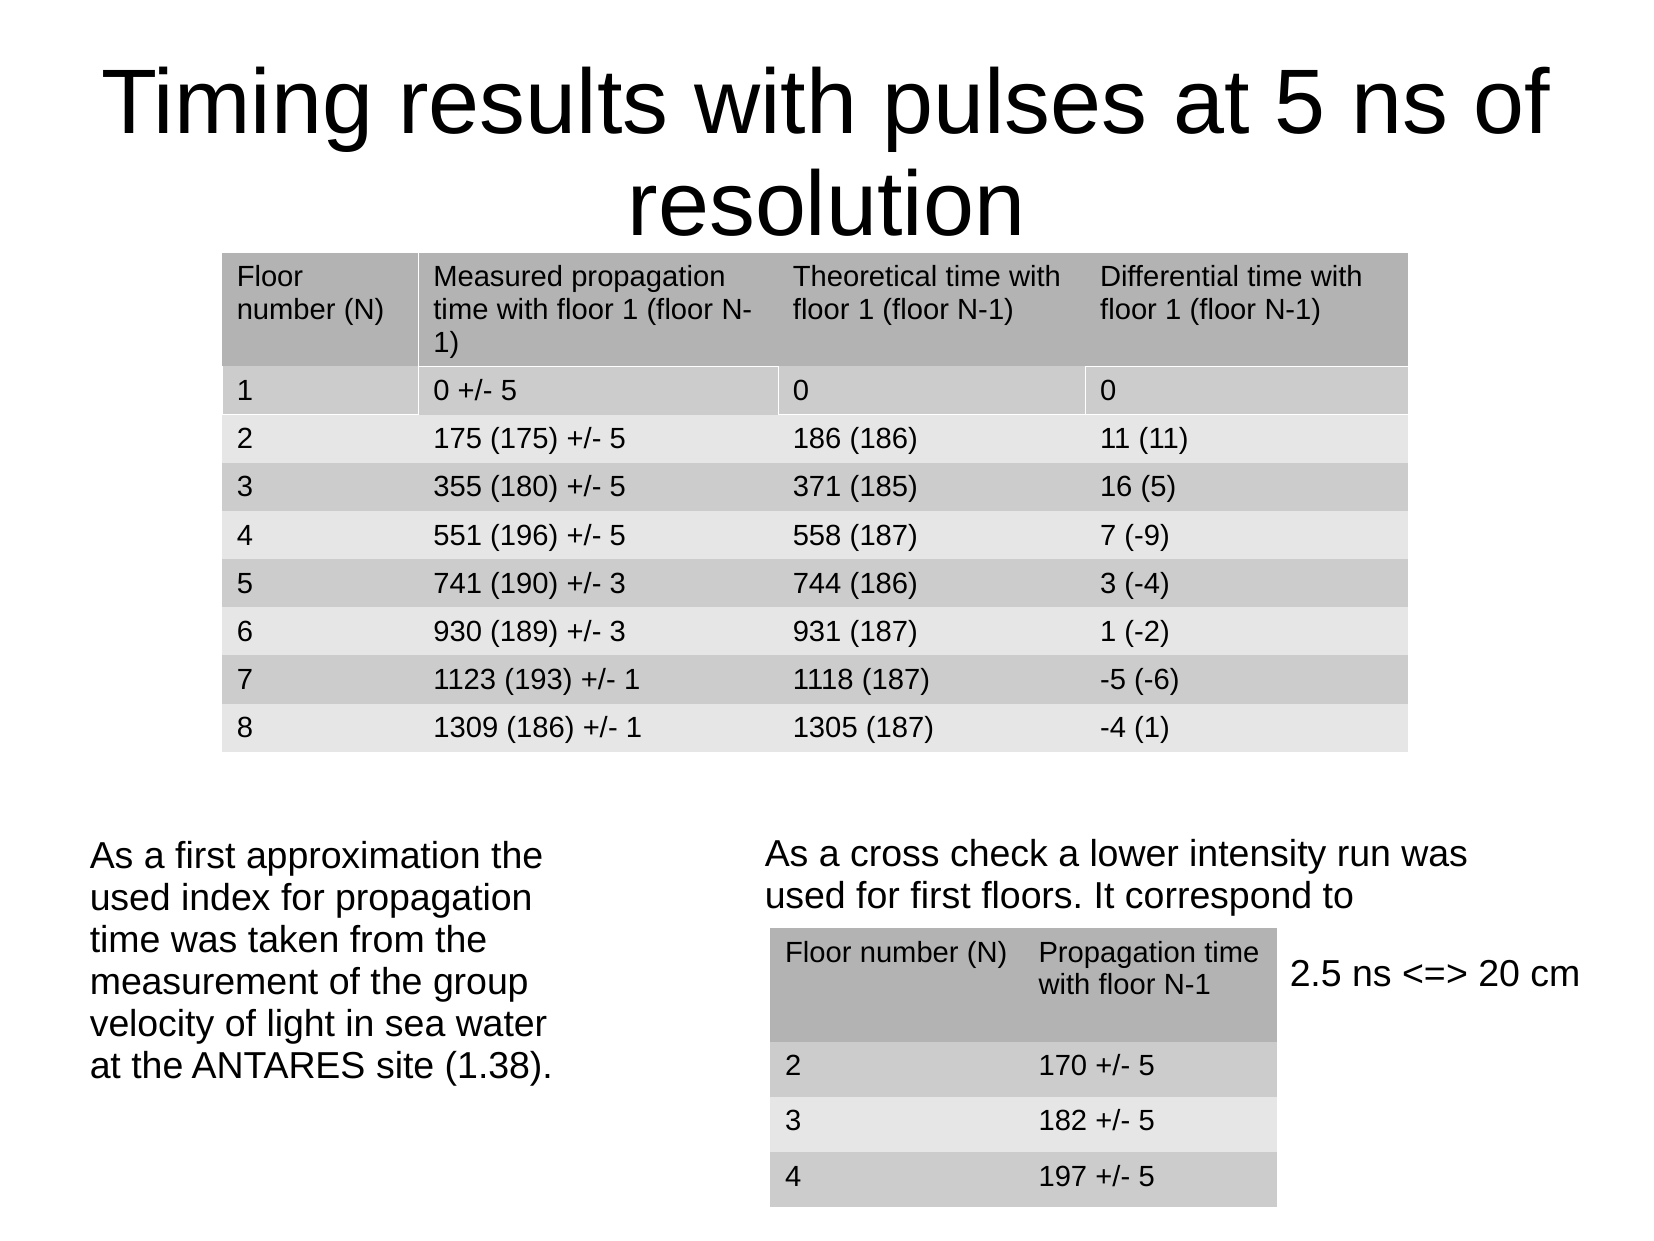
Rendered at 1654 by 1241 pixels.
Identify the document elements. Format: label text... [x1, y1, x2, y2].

table_cell 0 [779, 366, 1085, 414]
table_cell 558 (187) [778, 511, 1085, 559]
table_cell 0 +/- 5 [419, 367, 778, 415]
table_cell 6 [222, 607, 419, 655]
table_cell 741 (190) +/- 3 [419, 559, 778, 607]
table_header Propagation time with floor N-1 [1024, 928, 1277, 1042]
table_cell 175 (175) +/- 5 [419, 415, 778, 463]
table_cell 931 (187) [778, 607, 1085, 655]
text_box As a first approximation the used index for propagation time was taken from the measurement of the group velocity of light in sea water at the ANTARES site (1.38). [75, 827, 586, 1095]
table_cell 0 [1086, 367, 1408, 414]
table_cell 744 (186) [778, 559, 1085, 607]
table_cell 4 [770, 1152, 1024, 1207]
table_cell 1309 (186) +/- 1 [419, 704, 778, 752]
table_cell 551 (196) +/- 5 [419, 511, 778, 559]
table_header Theoretical time with floor 1 (floor N-1) [778, 253, 1085, 366]
table_cell 3 (-4) [1085, 559, 1408, 607]
table_header Floor number (N) [770, 928, 1024, 1042]
table_cell 355 (180) +/- 5 [419, 463, 778, 511]
title Timing results with pulses at 5 ns of resolution [82, 49, 1571, 257]
table_cell 2 [222, 415, 419, 463]
table_cell 16 (5) [1085, 463, 1408, 511]
text_box As a cross check a lower intensity run was used for first floors. It correspond to [750, 825, 1486, 924]
table_header Measured propagation time with floor 1 (floor N-1) [419, 253, 778, 366]
table_cell 1123 (193) +/- 1 [419, 655, 778, 704]
table_cell 930 (189) +/- 3 [419, 607, 778, 655]
table_cell 1305 (187) [778, 704, 1085, 752]
table_cell 3 [222, 463, 419, 511]
table_cell 3 [770, 1097, 1024, 1152]
table_cell 4 [222, 511, 419, 559]
table_cell 170 +/- 5 [1024, 1042, 1277, 1097]
table_cell 186 (186) [778, 415, 1085, 463]
table_cell 371 (185) [778, 463, 1085, 511]
table_cell 1118 (187) [778, 655, 1085, 704]
table_cell 182 +/- 5 [1024, 1097, 1277, 1152]
text_box 2.5 ns <=> 20 cm [1275, 945, 1606, 1002]
table_header Floor number (N) [222, 253, 418, 366]
table_cell 1 (-2) [1085, 607, 1408, 655]
table_cell 7 [222, 655, 419, 704]
table_header Differential time with floor 1 (floor N-1) [1085, 253, 1408, 366]
table_cell 5 [222, 559, 419, 607]
table_cell 197 +/- 5 [1024, 1152, 1277, 1207]
table_cell 7 (-9) [1085, 511, 1408, 559]
table_cell 11 (11) [1085, 415, 1408, 463]
table_cell -5 (-6) [1085, 655, 1408, 704]
table_cell 8 [222, 704, 419, 752]
table_cell 2 [770, 1042, 1024, 1097]
table_cell 1 [223, 366, 418, 414]
table_cell -4 (1) [1085, 704, 1408, 752]
